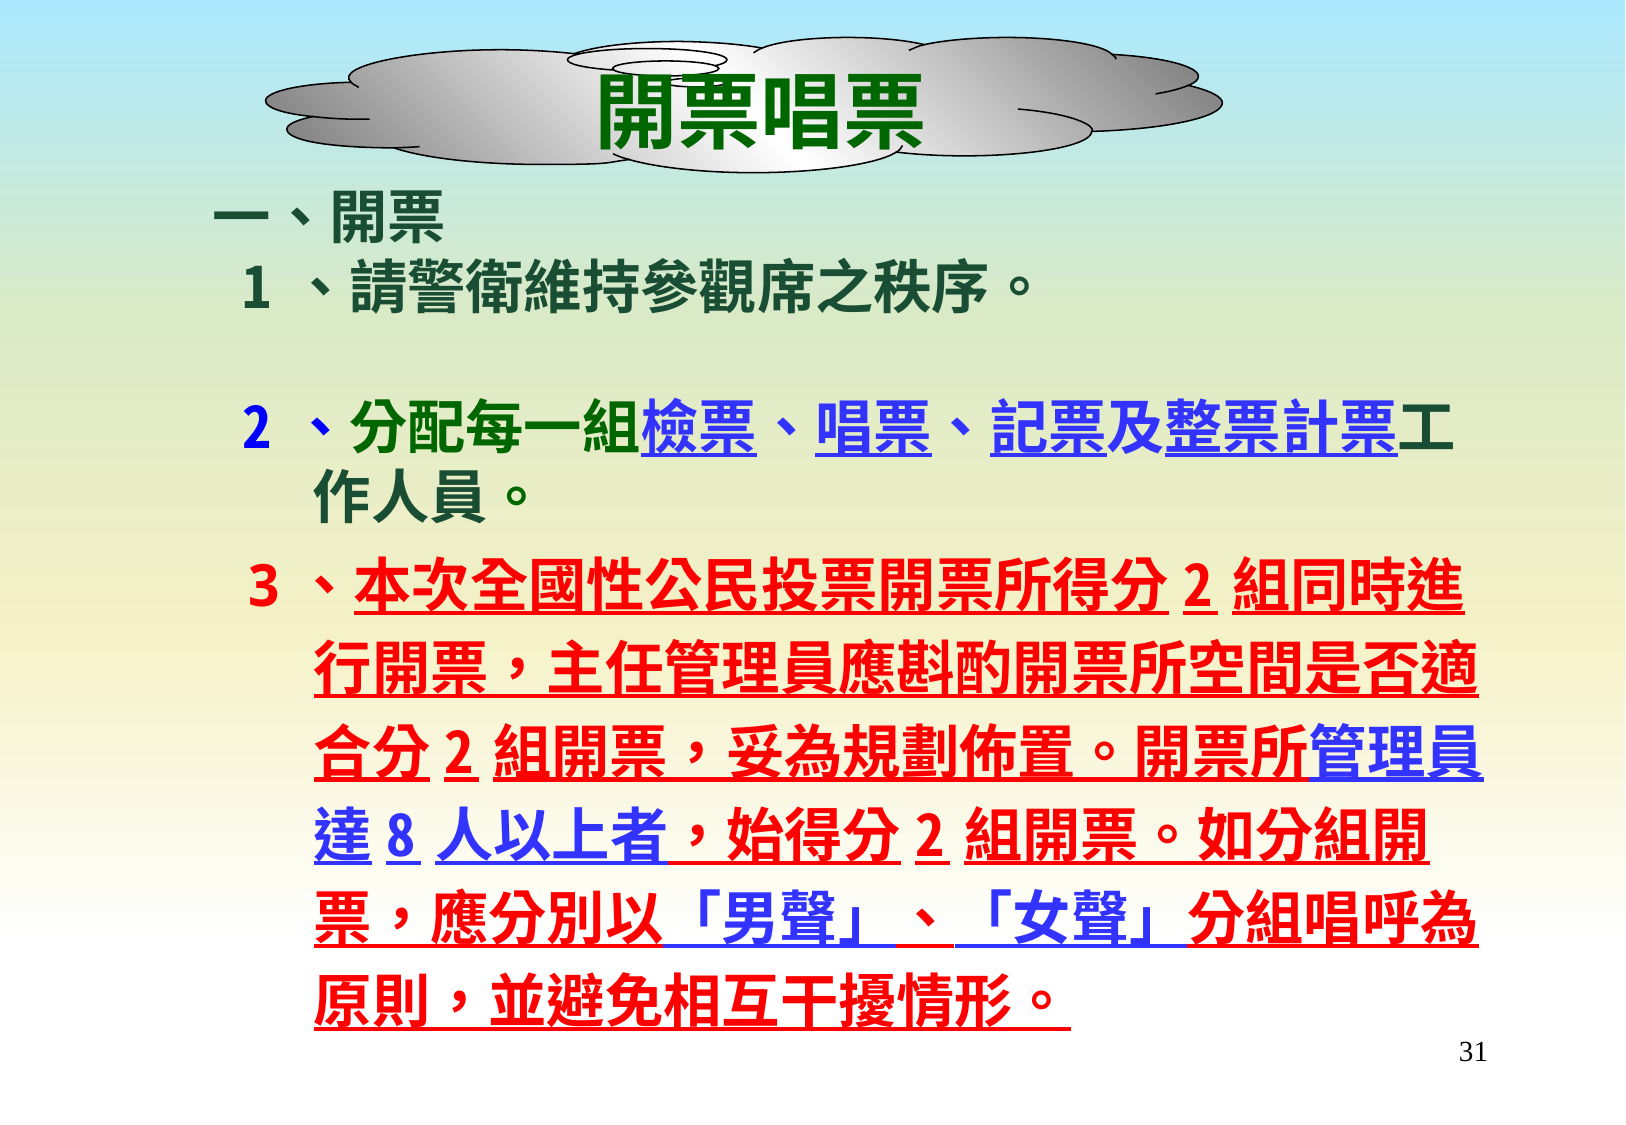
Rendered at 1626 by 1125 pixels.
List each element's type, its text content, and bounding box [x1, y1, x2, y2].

text_box 31 [1164, 1025, 1504, 1101]
picture [0, 0, 1626, 1125]
text_box 一、開票 1、請警衛維持參觀席之秩序。 2、分配每一組檢票、唱票、記票及整票計票工作人員。 [198, 172, 1520, 608]
text_box 開票唱票 [265, 37, 1223, 172]
text_box 3、本次全國性公民投票開票所得分2組同時進行開票，主任管理員應斟酌開票所空間是否適合分2組開票，妥為規劃佈置。開票所管理員達8人以上者，始得分2組開票。如分組開票，應分別以「男聲」、「女聲」分組唱呼為原則，並避免相互干擾情形。 [199, 527, 1499, 1043]
